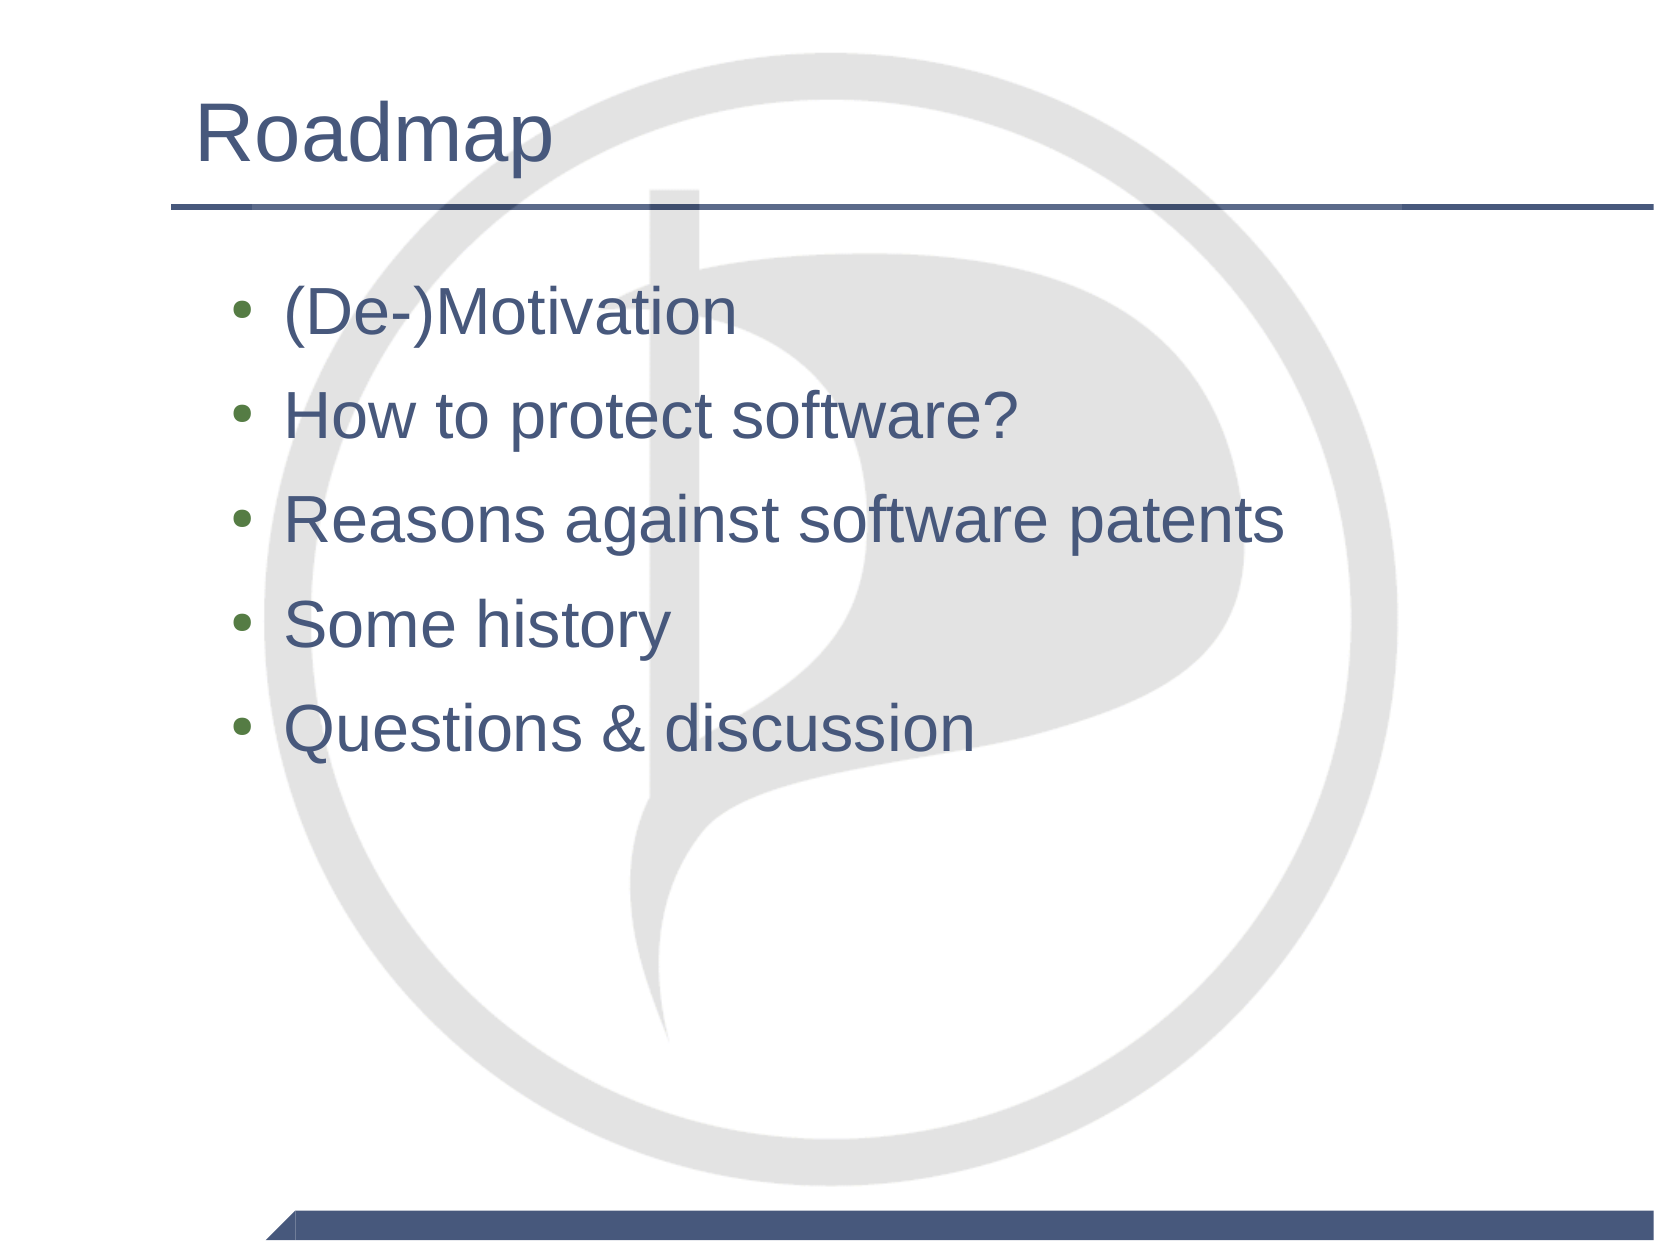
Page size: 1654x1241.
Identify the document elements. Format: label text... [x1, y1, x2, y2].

list (De-)Motivation How to protect software? Reasons against software patents Some history Questions & discussion [212, 274, 1530, 1093]
title Roadmap [194, 29, 1530, 237]
